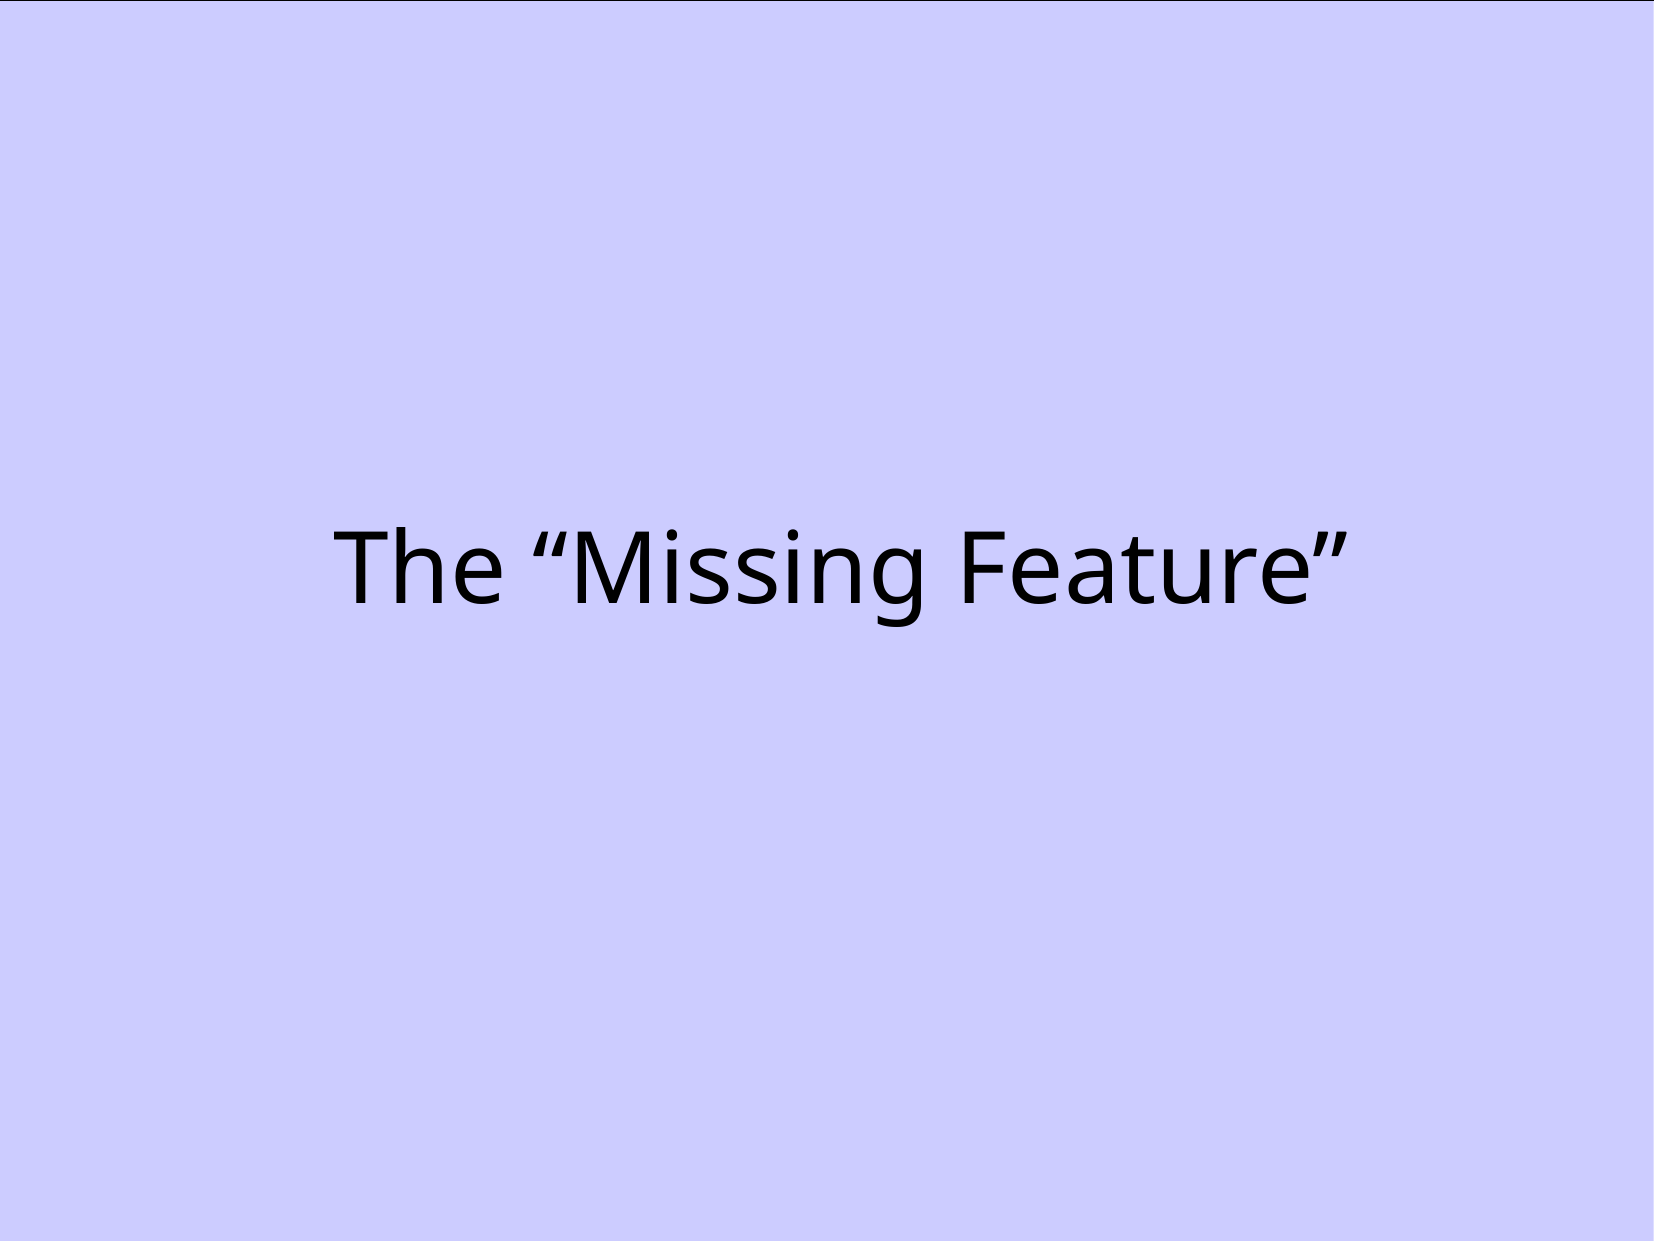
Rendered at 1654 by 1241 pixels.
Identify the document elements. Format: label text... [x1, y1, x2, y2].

text_box The “Missing Feature” [88, 489, 1595, 650]
